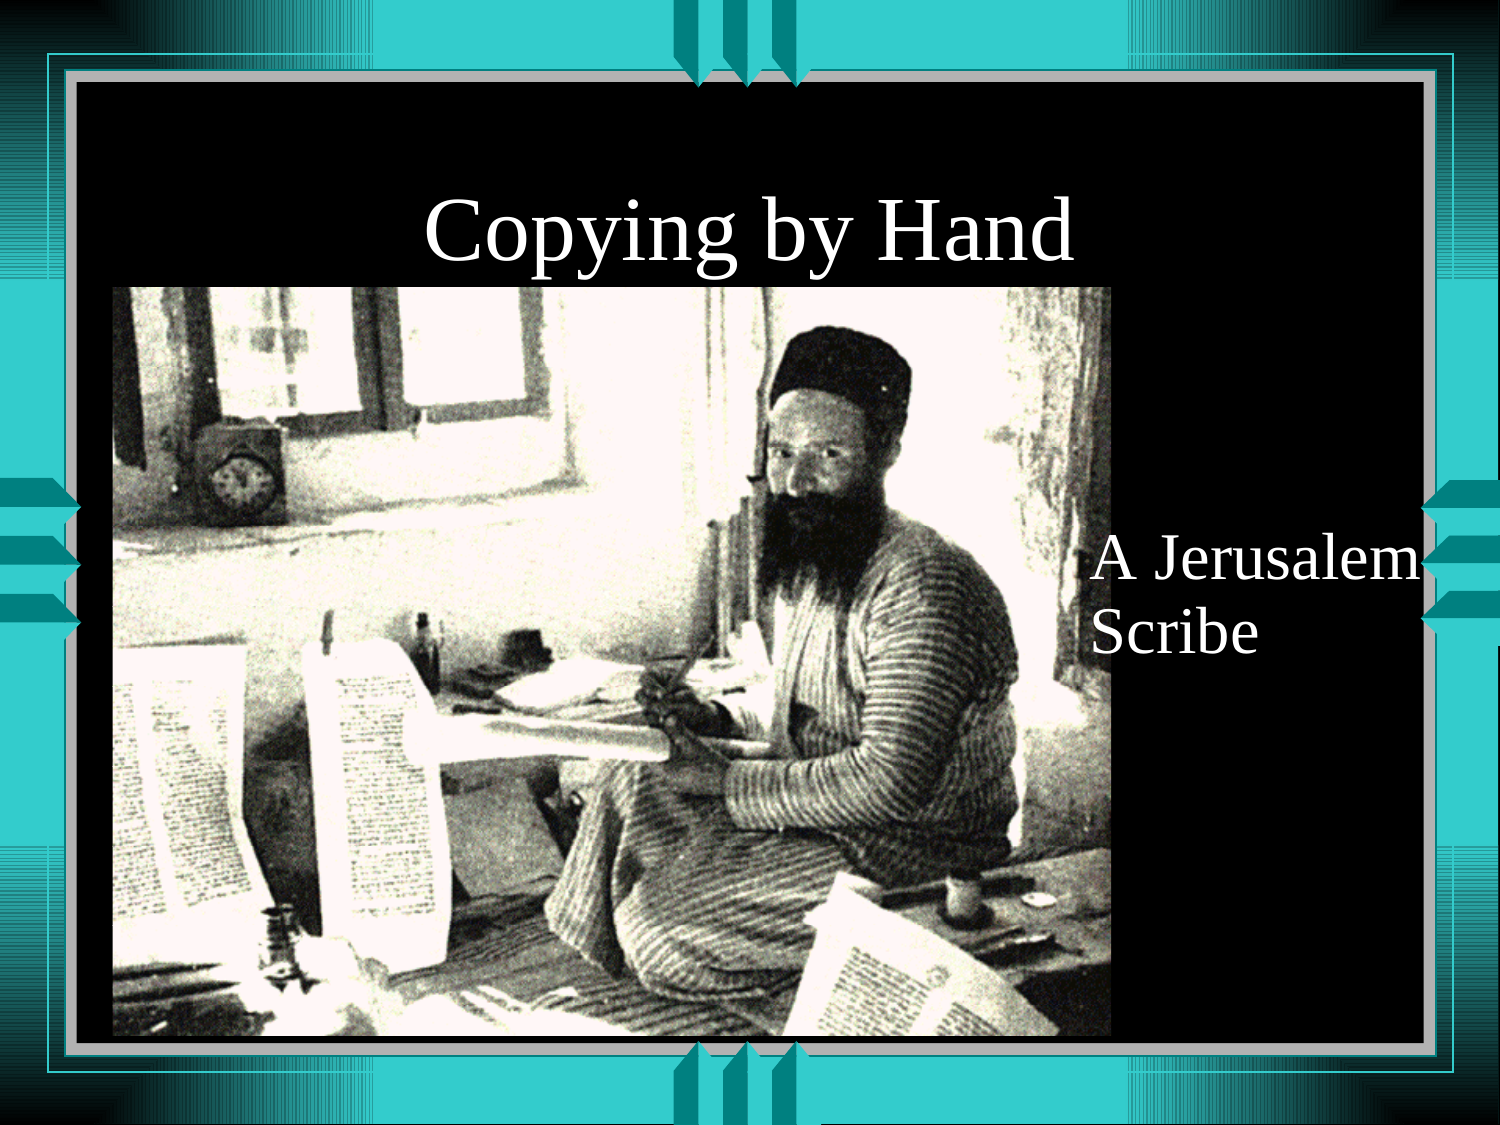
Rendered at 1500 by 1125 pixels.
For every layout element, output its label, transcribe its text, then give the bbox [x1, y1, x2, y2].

picture [112, 287, 1113, 1038]
text_box A Jerusalem Scribe [1074, 512, 1438, 677]
title Copying by Hand [112, 99, 1388, 288]
